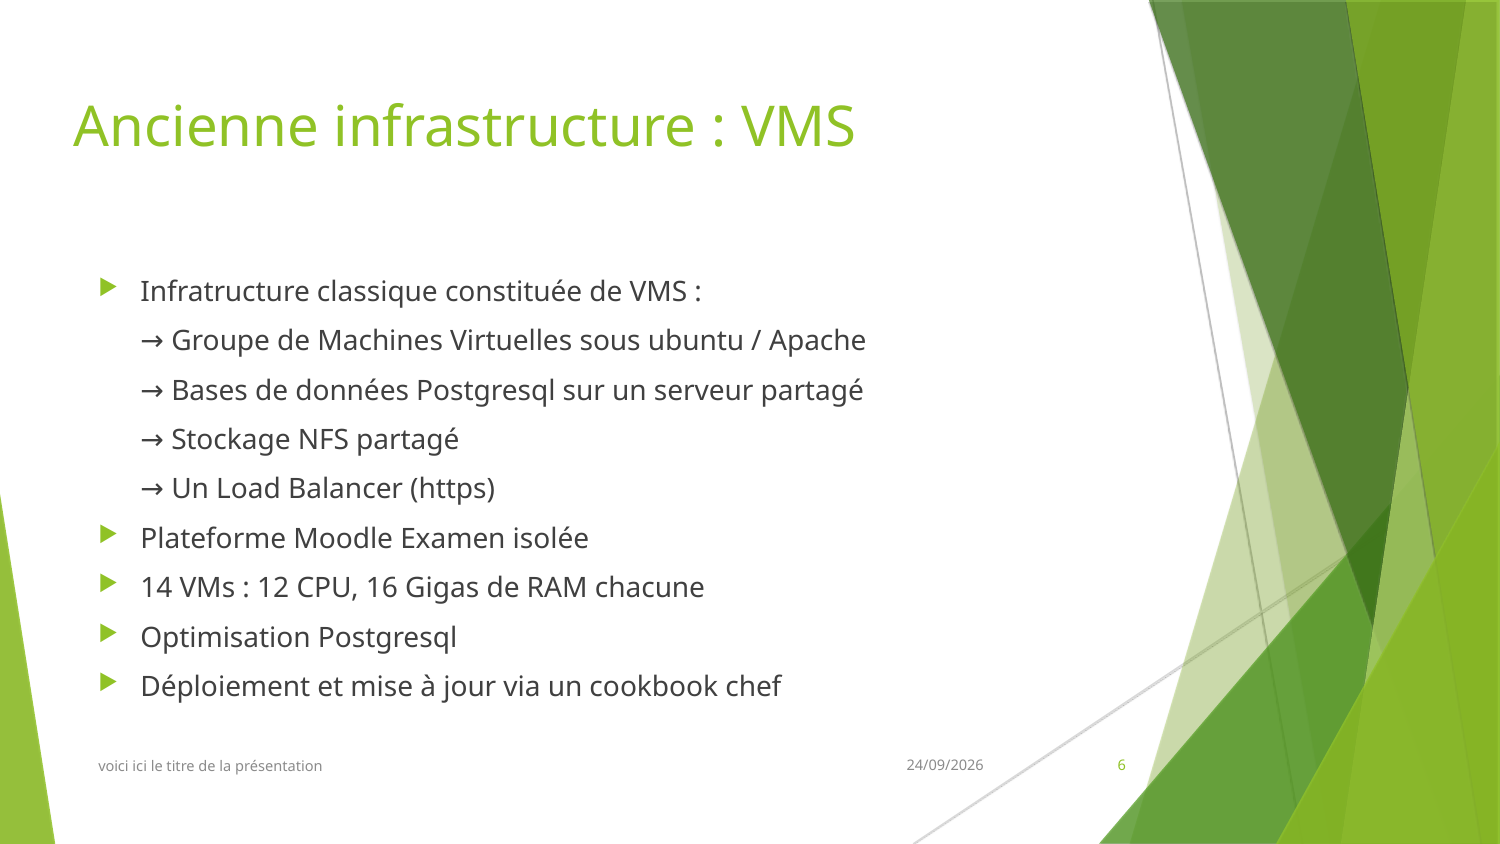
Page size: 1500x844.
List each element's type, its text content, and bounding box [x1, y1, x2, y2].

slide_number 07/07/2022 [886, 743, 999, 789]
title Ancienne infrastructure : VMS [59, 82, 1117, 246]
footer voici ici le titre de la présentation [83, 743, 859, 789]
slide_number 9 [1056, 743, 1141, 789]
list Infratructure classique constituée de VMS : → Groupe de Machines Virtuelles sous ubuntu / Apache → Bases de données Postgresql sur un serveur partagé → Stockage NFS partagé → Un Load Balancer (https) Plateforme Moodle Examen isolée 14 VMs : 12 CPU, 16 Gigas de RAM chacune Optimisation Postgresql Déploiement et mise à jour via un cookbook chef [83, 265, 1141, 744]
